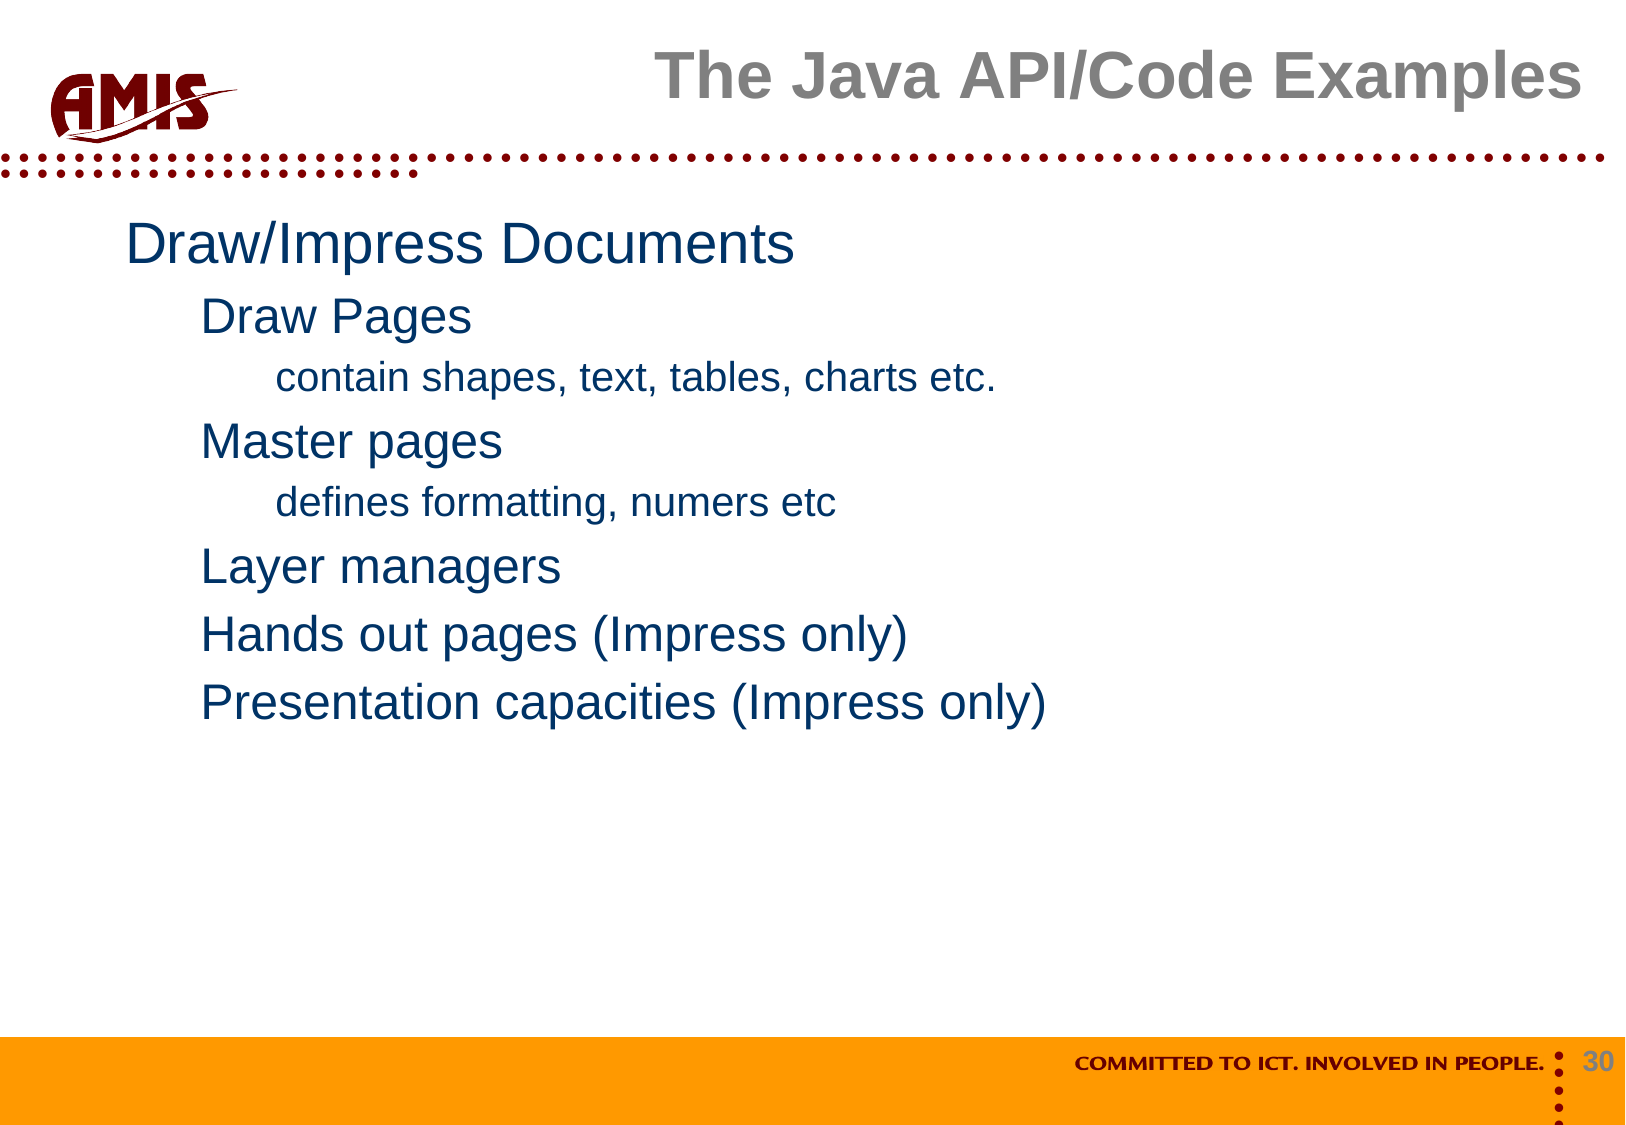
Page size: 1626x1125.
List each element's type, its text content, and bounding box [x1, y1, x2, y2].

title The Java API/Code Examples [262, 27, 1585, 123]
picture [50, 73, 238, 144]
picture [1074, 1055, 1544, 1071]
list Draw/Impress Documents Draw Pages contain shapes, text, tables, charts etc. Master pages defines formatting, numers etc Layer managers Hands out pages (Impress only) Presentation capacities (Impress only) [124, 210, 1500, 1061]
